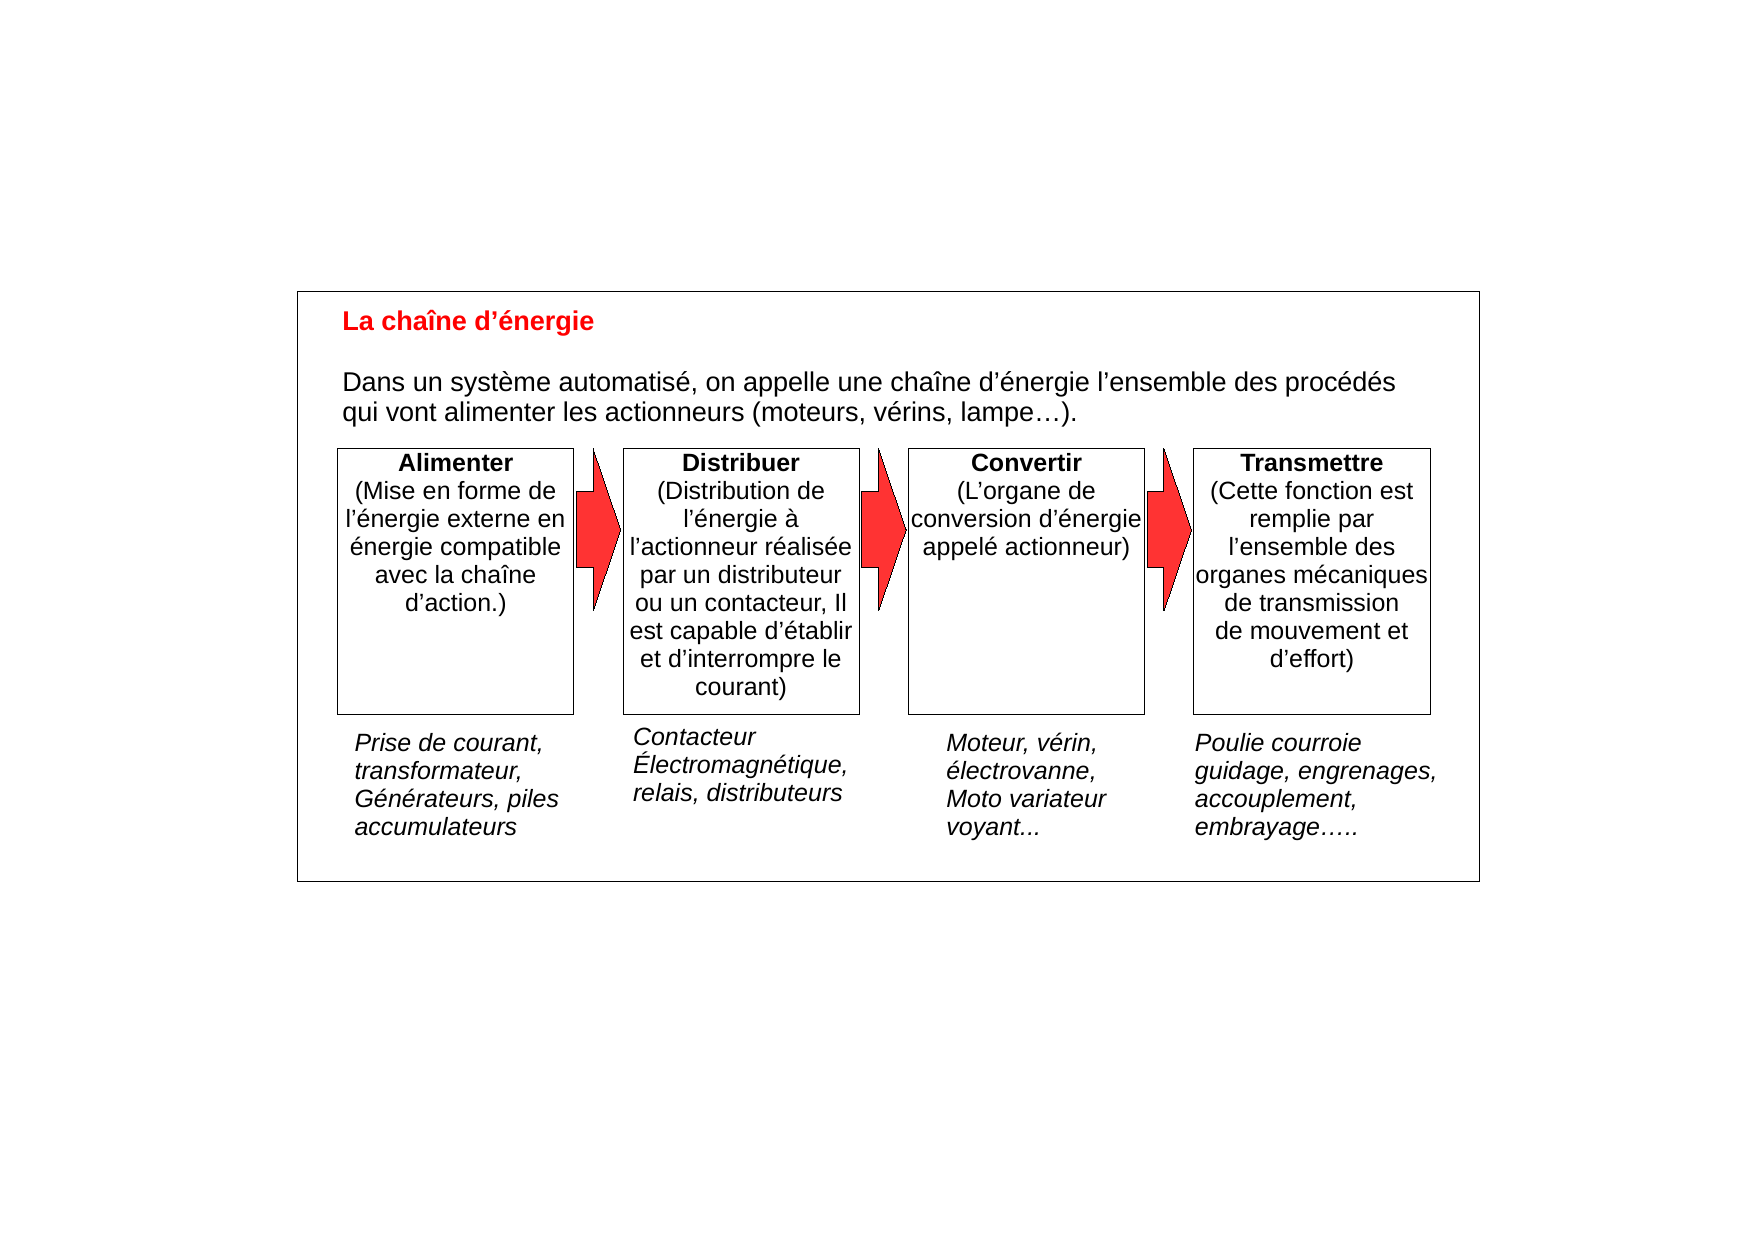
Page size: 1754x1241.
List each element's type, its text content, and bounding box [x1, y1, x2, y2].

text_box [1147, 448, 1192, 611]
text_box Transmettre (Cette fonction est remplie par l’ensemble des organes mécaniques de transmission de mouvement et d’effort) [1193, 448, 1431, 715]
text_box La chaîne d’énergie Dans un système automatisé, on appelle une chaîne d’énergie l’ensemble des procédés qui vont alimenter les actionneurs (moteurs, vérins, lampe…). [342, 306, 1435, 428]
text_box Convertir (L’organe de conversion d’énergie appelé actionneur) [908, 448, 1145, 715]
text_box [576, 448, 621, 611]
text_box Contacteur Électromagnétique, relais, distributeurs [623, 716, 860, 827]
text_box [861, 448, 907, 611]
text_box Poulie courroie guidage, engrenages, accouplement, embrayage….. [1194, 722, 1440, 857]
text_box Moteur, vérin, électrovanne, Moto variateur voyant... [908, 722, 1145, 857]
text_box Alimenter (Mise en forme de l’énergie externe en énergie compatible avec la chaîne d’action.) [337, 448, 574, 715]
text_box Prise de courant, transformateur, Générateurs, piles accumulateurs [340, 722, 574, 881]
text_box Distribuer (Distribution de l’énergie à l’actionneur réalisée par un distributeur ou un contacteur, Il est capable d’établir et d’interrompre le courant) [623, 448, 860, 715]
